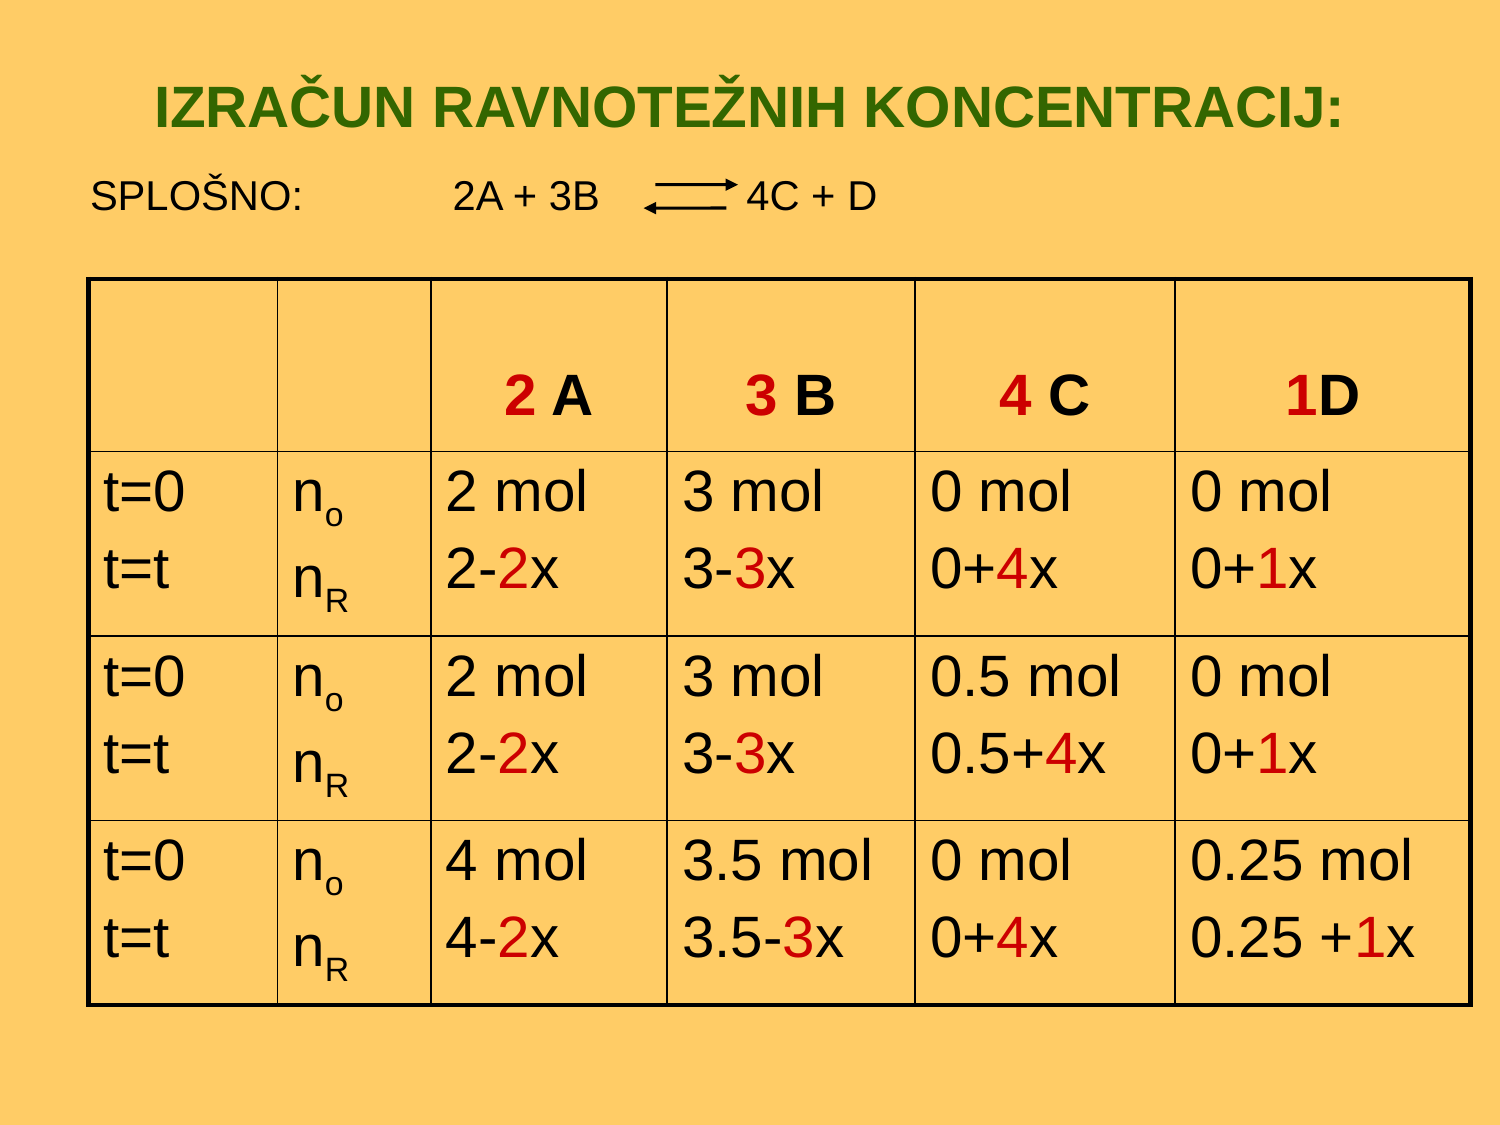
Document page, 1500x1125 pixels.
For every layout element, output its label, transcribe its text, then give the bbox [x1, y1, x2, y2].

table_cell 0 mol 0+4x [916, 452, 1174, 635]
table_cell t=0 t=t [91, 637, 277, 820]
table_header 3 B [668, 281, 914, 451]
table_cell 2 mol 2-2x [432, 452, 666, 635]
table_header [91, 281, 277, 451]
table_cell 4 mol 4-2x [432, 821, 666, 1003]
table_header 1D [1176, 281, 1468, 451]
table_cell 0.25 mol 0.25 +1x [1176, 821, 1468, 1003]
table_cell 0 mol 0+1x [1176, 637, 1468, 820]
list SPLOŠNO: 2A + 3B 4C + D [75, 160, 1471, 1005]
table_cell no nR [278, 821, 430, 1003]
table_cell 0 mol 0+4x [916, 821, 1174, 1003]
table_header 2 A [432, 281, 666, 451]
table_cell 2 mol 2-2x [432, 637, 666, 820]
table_header [278, 281, 430, 451]
table_cell 3.5 mol 3.5-3x [668, 821, 914, 1003]
table_cell 3 mol 3-3x [668, 637, 914, 820]
table_cell t=0 t=t [91, 452, 277, 635]
table_cell 0 mol 0+1x [1176, 452, 1468, 635]
title IZRAČUN RAVNOTEŽNIH KONCENTRACIJ: [75, 45, 1425, 160]
table_cell no nR [278, 452, 430, 635]
table_cell 0.5 mol 0.5+4x [916, 637, 1174, 820]
table_cell 3 mol 3-3x [668, 452, 914, 635]
table_cell t=0 t=t [91, 821, 277, 1003]
table_header 4 C [916, 281, 1174, 451]
table_cell no nR [278, 637, 430, 820]
